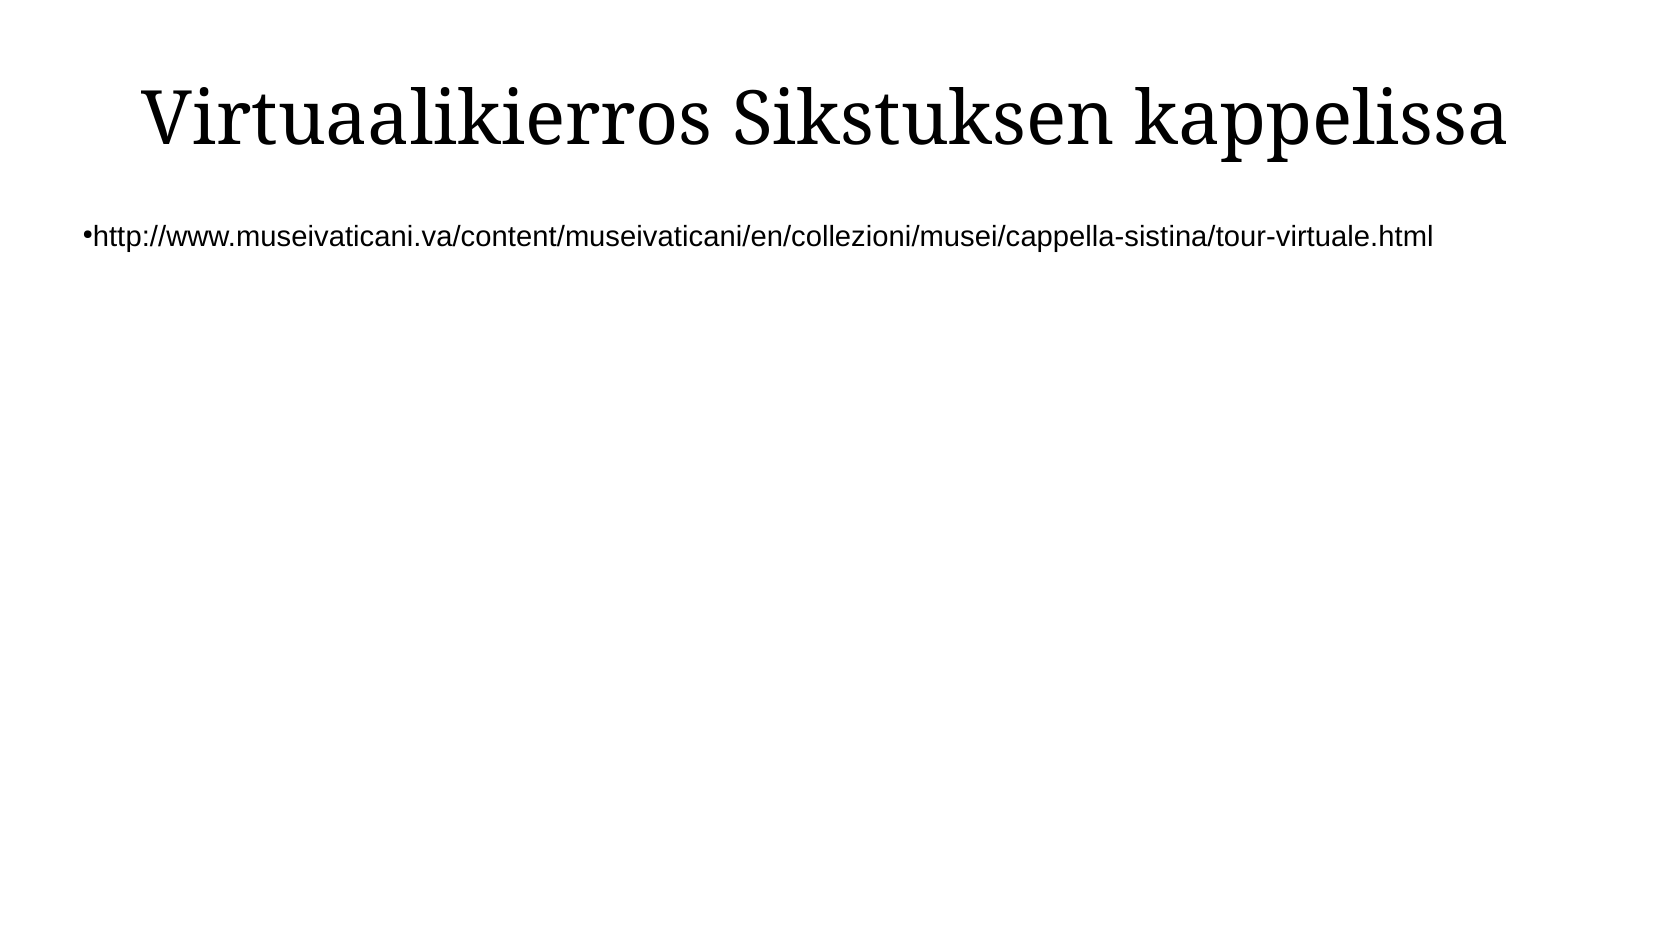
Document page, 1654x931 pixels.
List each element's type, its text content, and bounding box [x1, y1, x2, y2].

title Virtuaalikierros Sikstuksen kappelissa [82, 37, 1571, 193]
list http://www.museivaticani.va/content/museivaticani/en/collezioni/musei/cappella-sistina/tour-virtuale.html [82, 217, 1571, 260]
